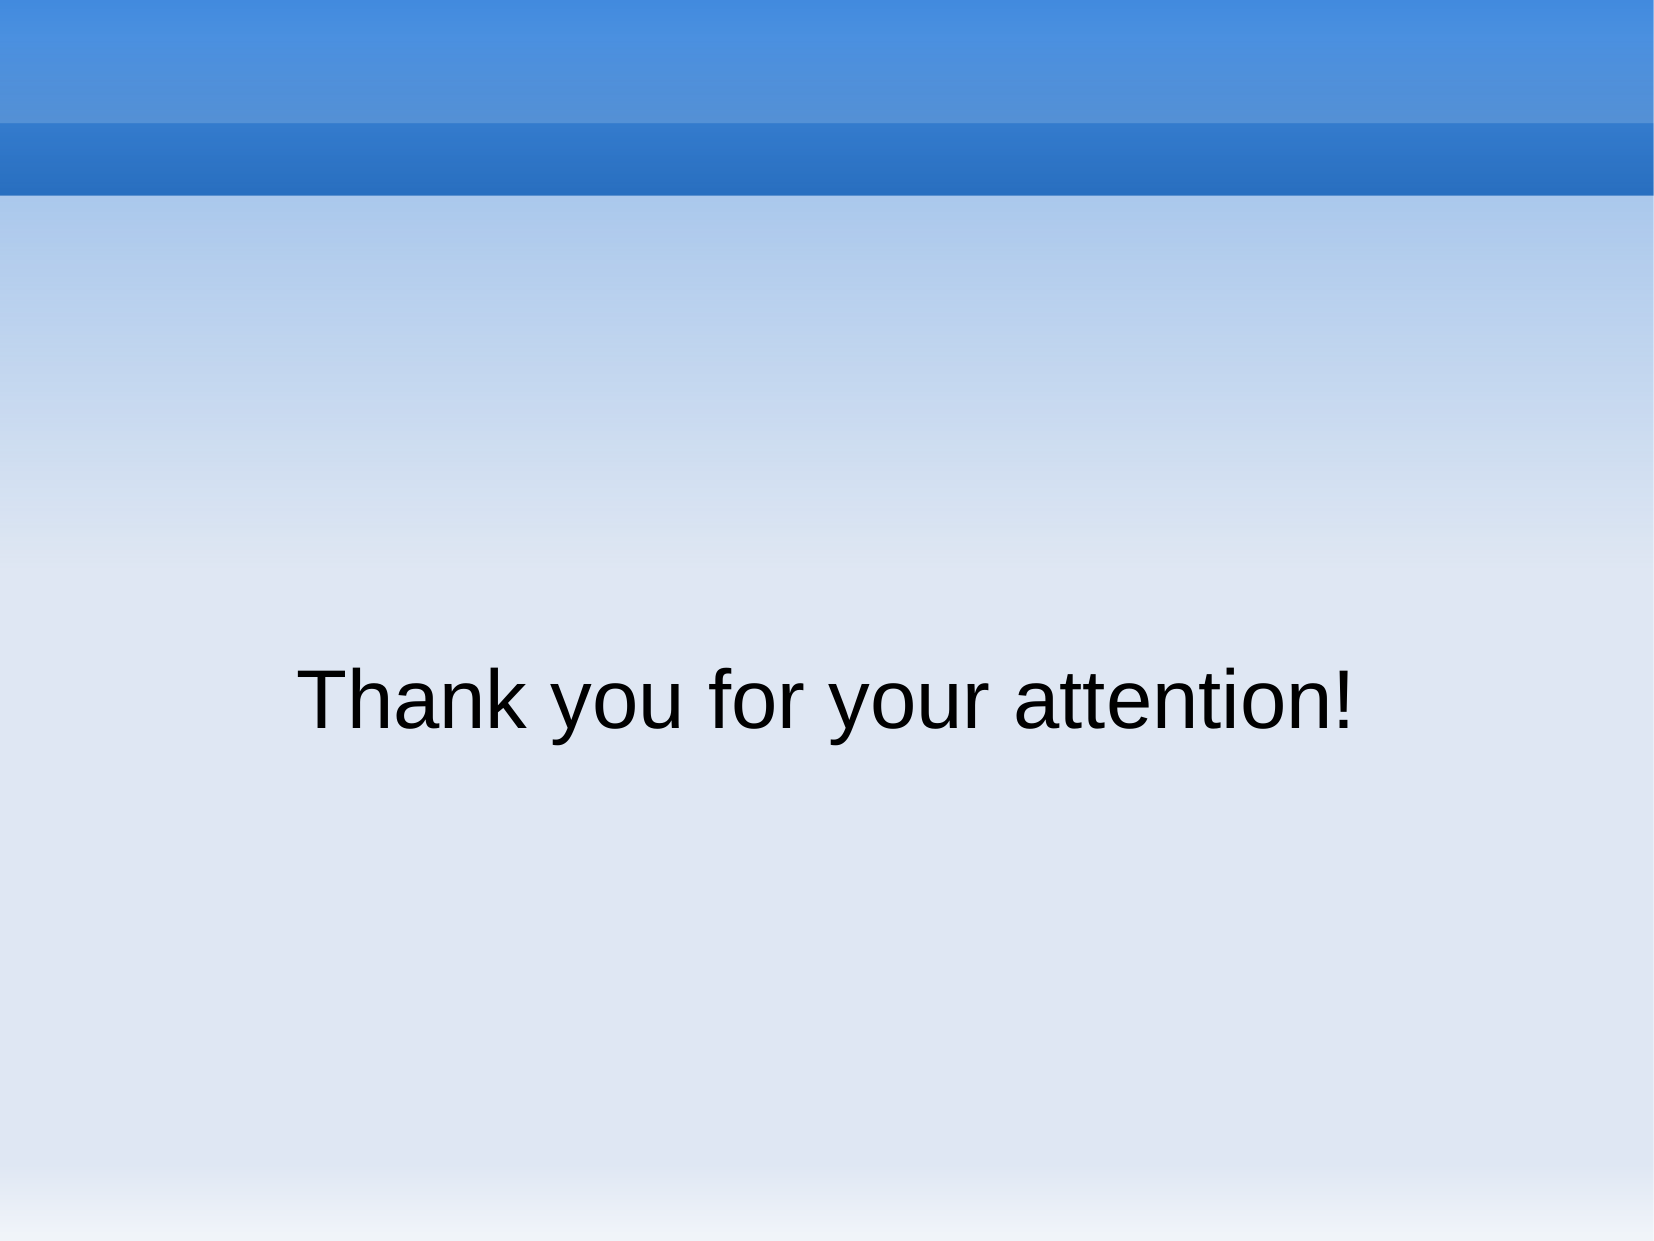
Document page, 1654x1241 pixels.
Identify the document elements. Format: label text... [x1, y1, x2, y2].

picture [0, 0, 1654, 1241]
subtitle Thank you for your attention! [82, 290, 1571, 1109]
